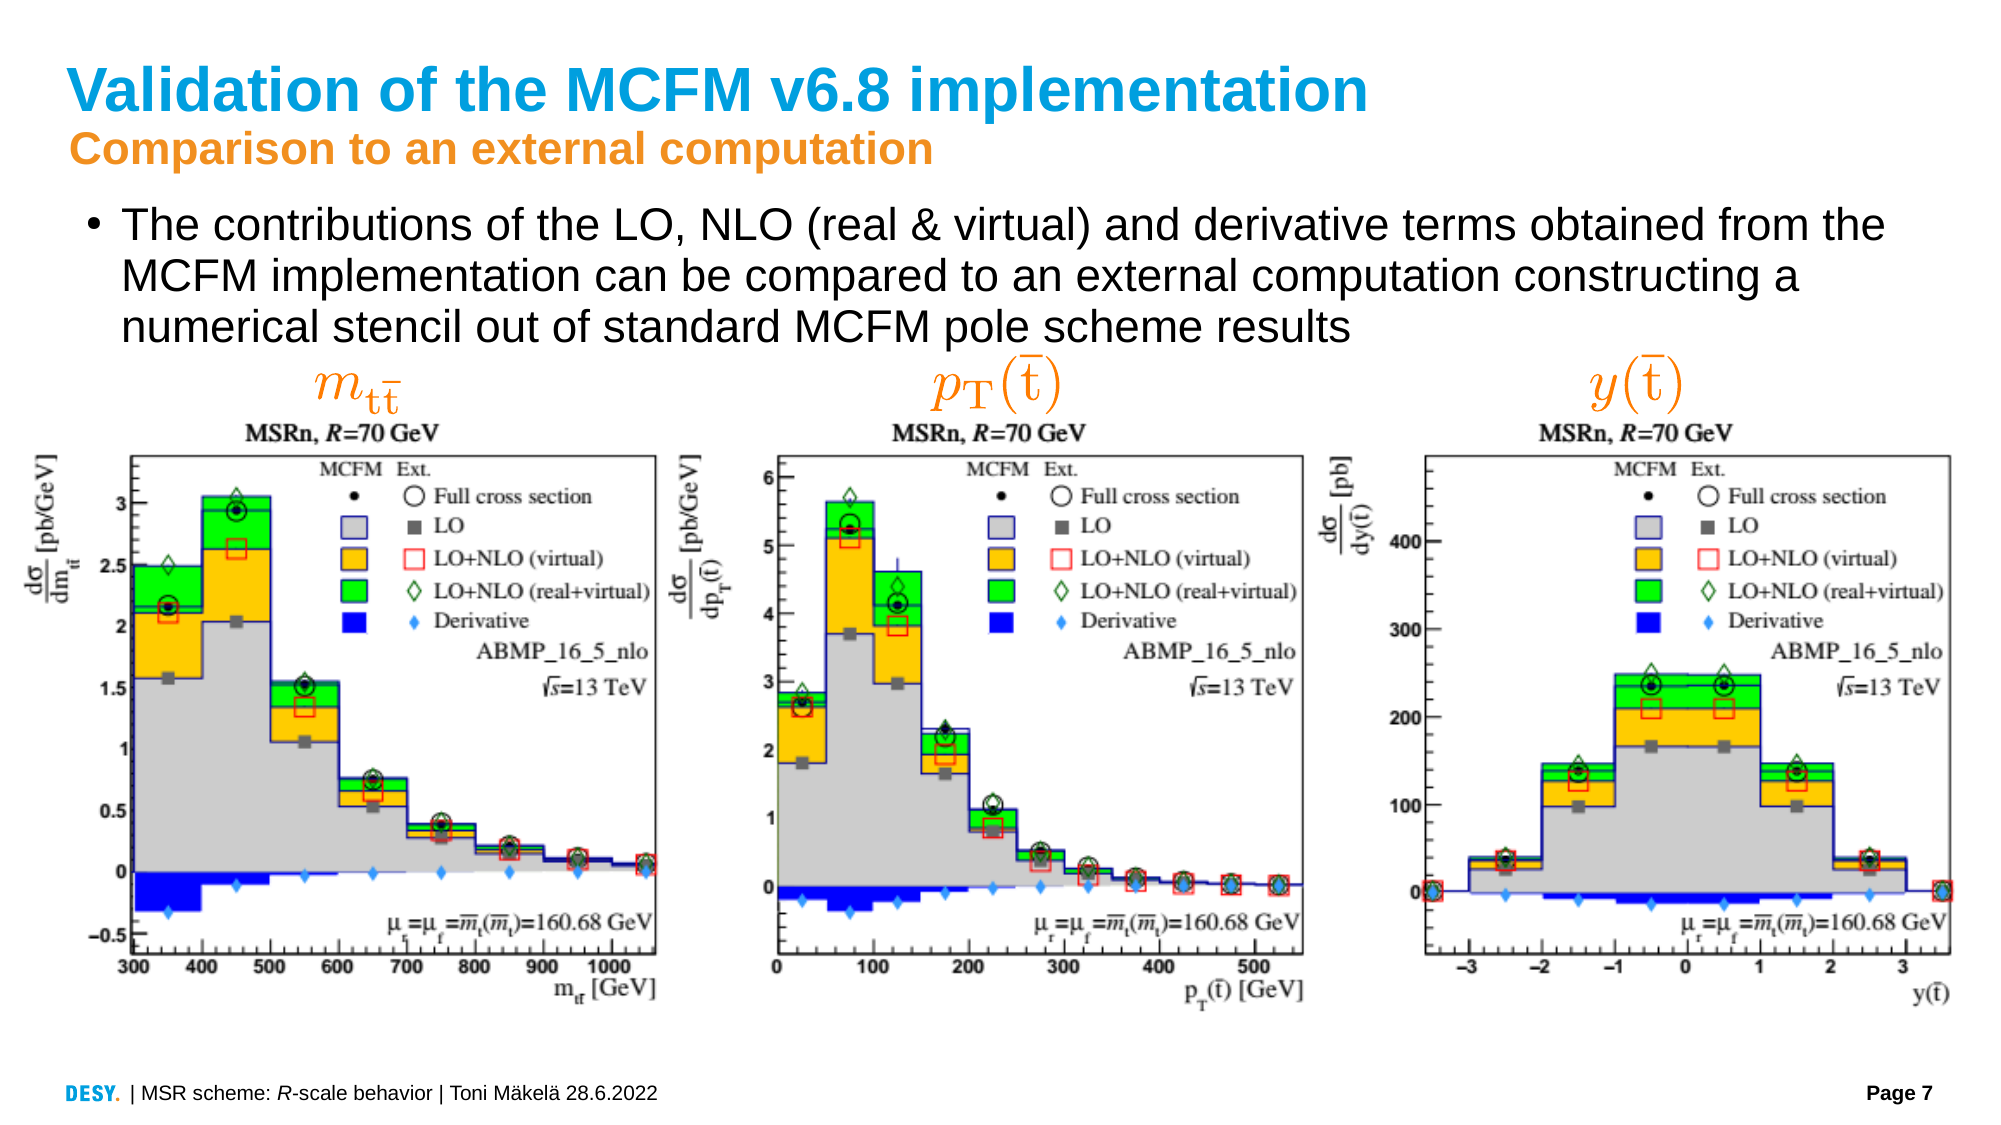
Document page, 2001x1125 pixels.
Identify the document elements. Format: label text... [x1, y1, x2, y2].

text_box [930, 354, 1060, 415]
text_box The contributions of the LO, NLO (real & virtual) and derivative terms obtained from the MCFM implementation can be compared to an external computation constructing a numerical stencil out of standard MCFM pole scheme results [71, 192, 1936, 361]
title Validation of the MCFM v6.8 implementation [66, 57, 1934, 132]
picture [23, 414, 1974, 1020]
text_box [315, 373, 401, 415]
text_box [1590, 354, 1682, 415]
footer | MSR scheme: R-scale behavior | Toni Mäkelä 28.6.2022 [129, 1079, 1762, 1111]
text_box Comparison to an external computation [68, 113, 1936, 192]
